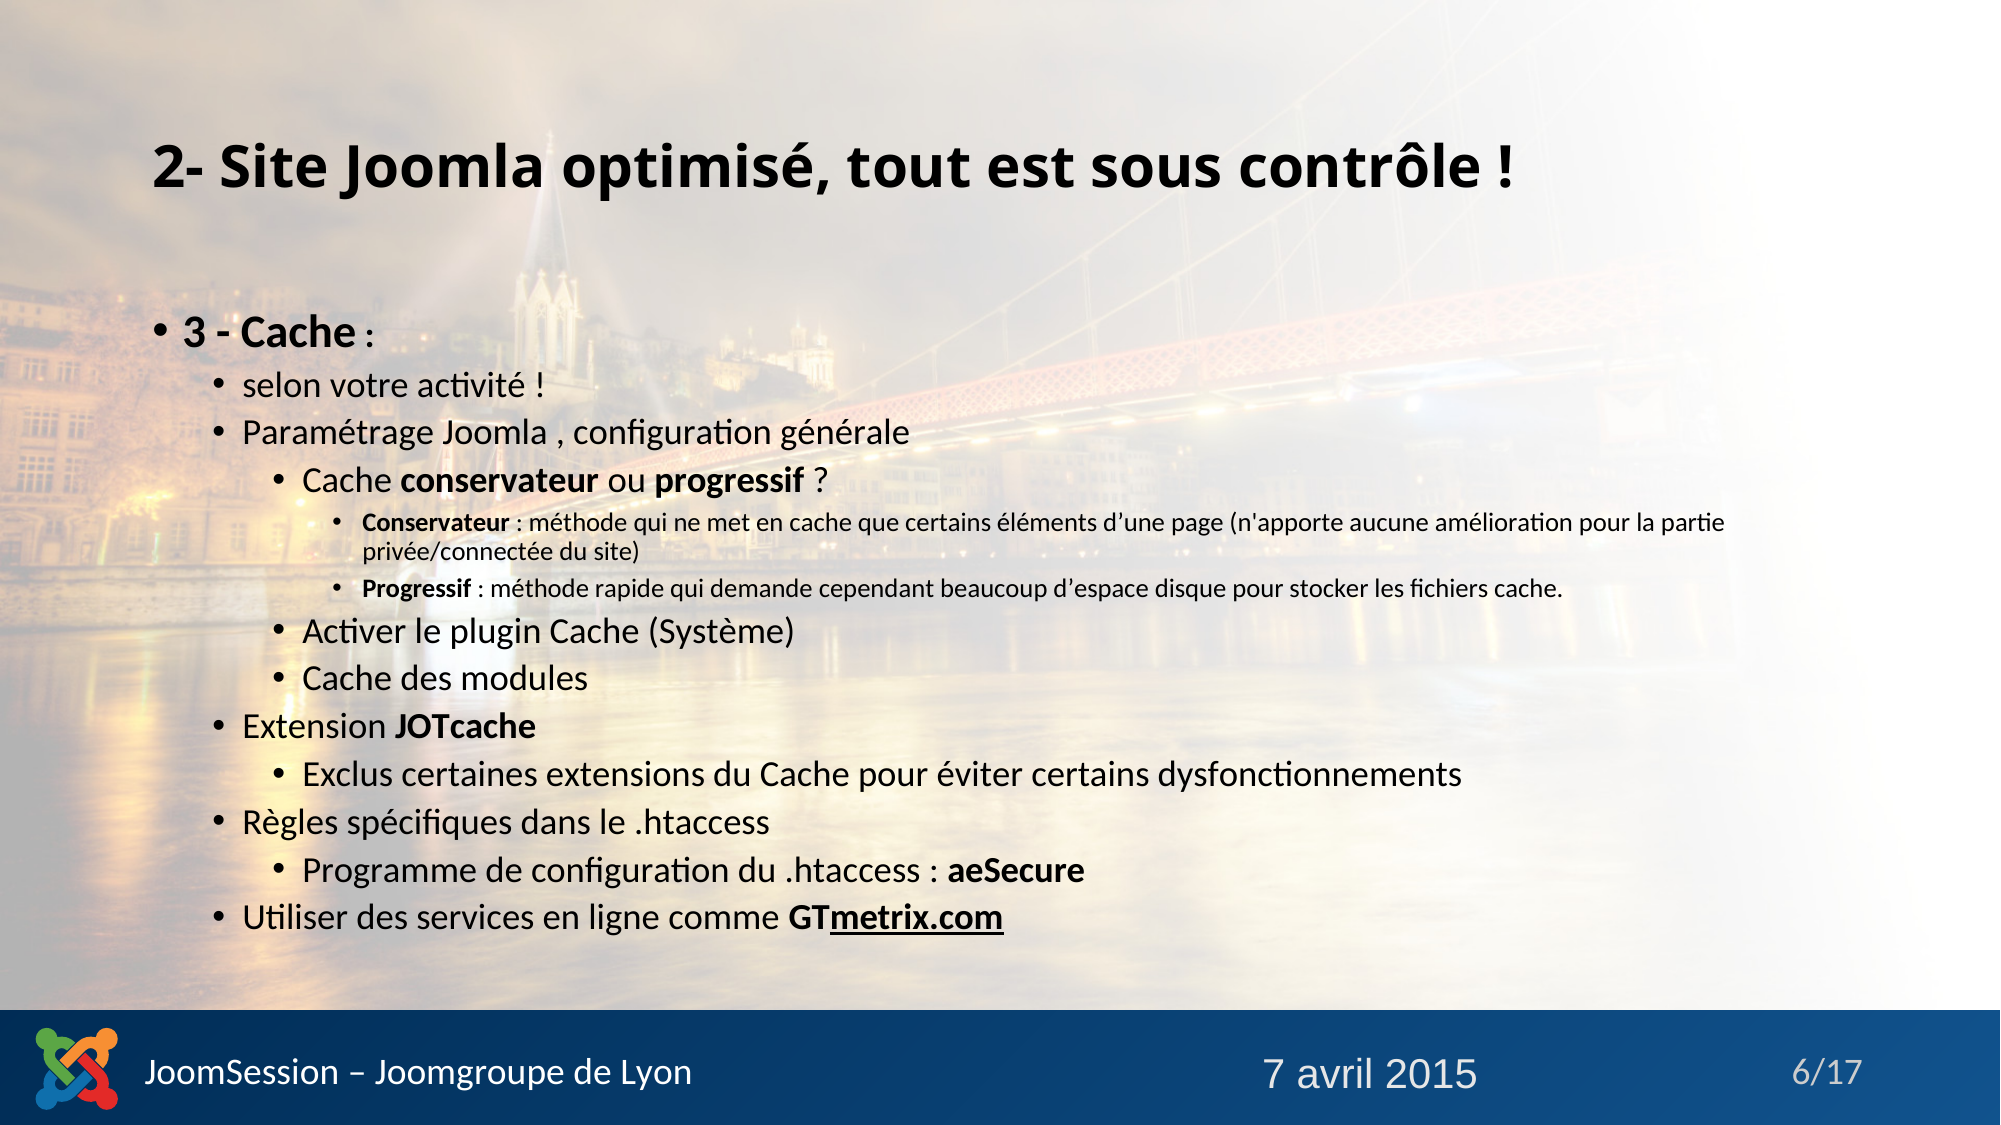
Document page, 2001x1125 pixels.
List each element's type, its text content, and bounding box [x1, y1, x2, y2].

title 2- Site Joomla optimisé, tout est sous contrôle ! [137, 59, 1863, 278]
picture [0, 0, 2001, 1125]
list 3 - Cache : selon votre activité ! Paramétrage Joomla , configuration générale Cache conservateur ou progressif ? Conservateur : méthode qui ne met en cache que certains éléments d’une page (n'apporte aucune amélioration pour la partie privée/connectée du site) Progressif : méthode rapide qui demande cependant beaucoup d’espace disque pour stocker les fichiers cache. Activer le plugin Cache (Système) Cache des modules Extension JOTcache Exclus certaines extensions du Cache pour éviter certains dysfonctionnements Règles spécifiques dans le .htaccess Programme de configuration du .htaccess : aeSecure Utiliser des services en ligne comme GTmetrix.com [137, 299, 1863, 952]
